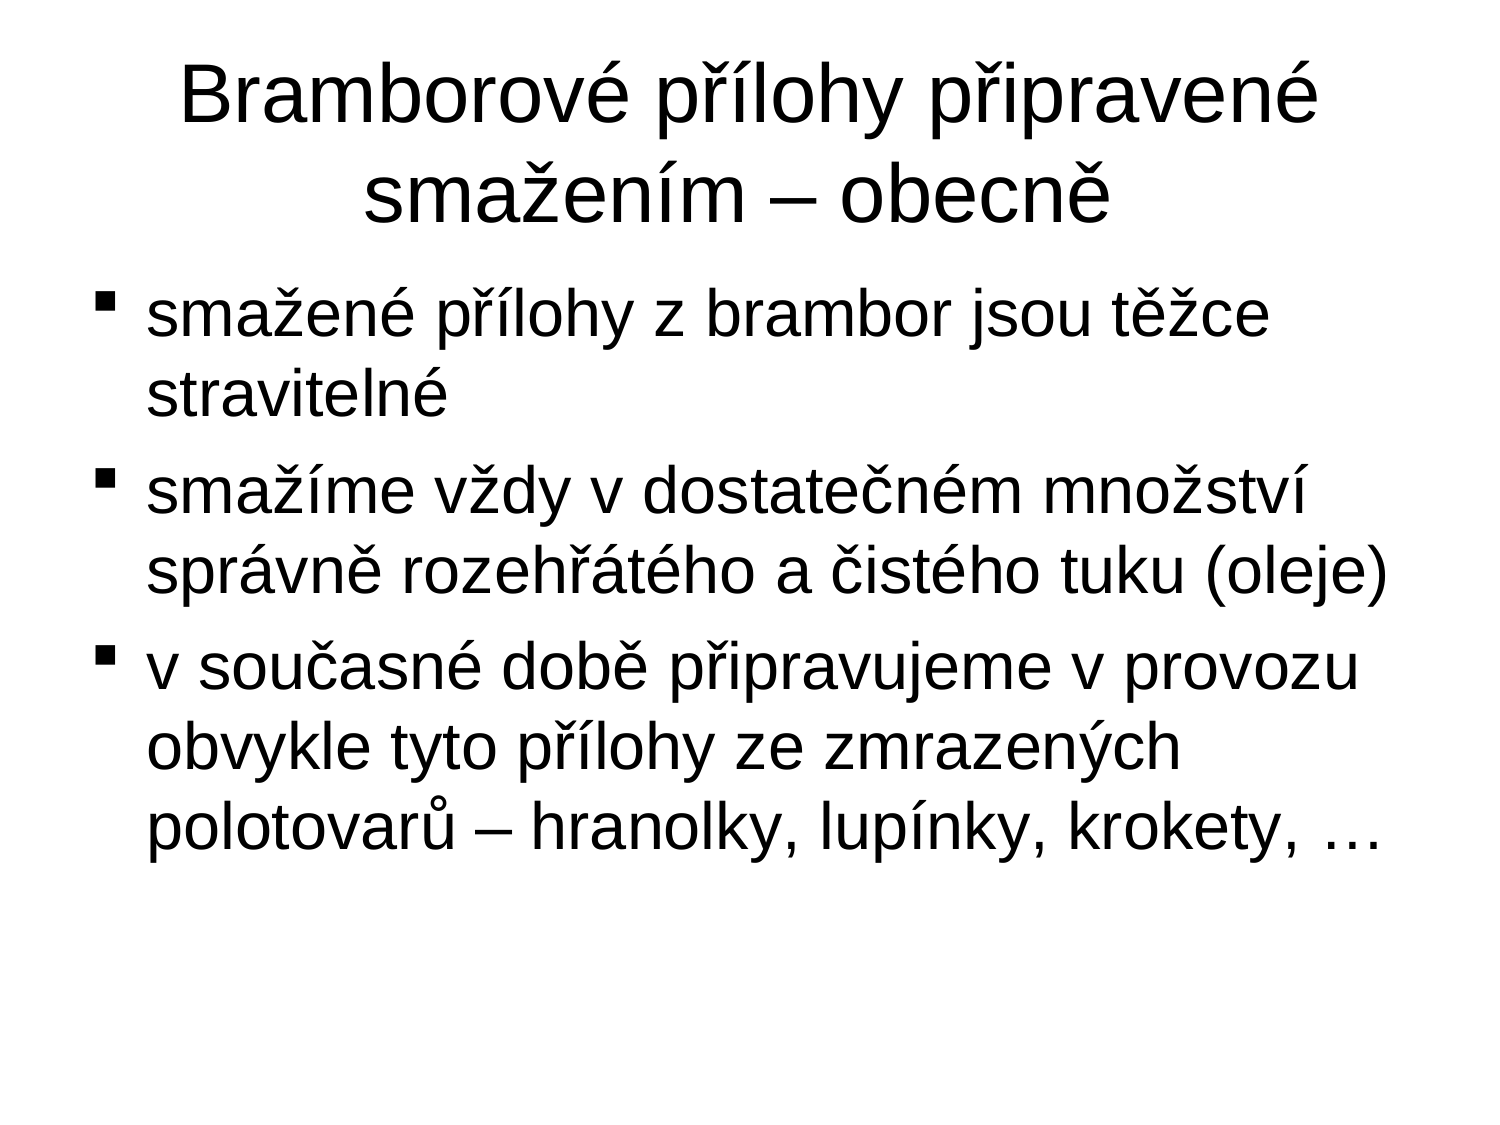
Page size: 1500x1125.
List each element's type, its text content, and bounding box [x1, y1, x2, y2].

title Bramborové přílohy připravené smažením – obecně [75, 31, 1426, 247]
list smažené přílohy z brambor jsou těžce stravitelné smažíme vždy v dostatečném množství správně rozehřátého a čistého tuku (oleje) v současné době připravujeme v provozu obvykle tyto přílohy ze zmrazených polotovarů – hranolky, lupínky, krokety, … [75, 262, 1426, 1006]
